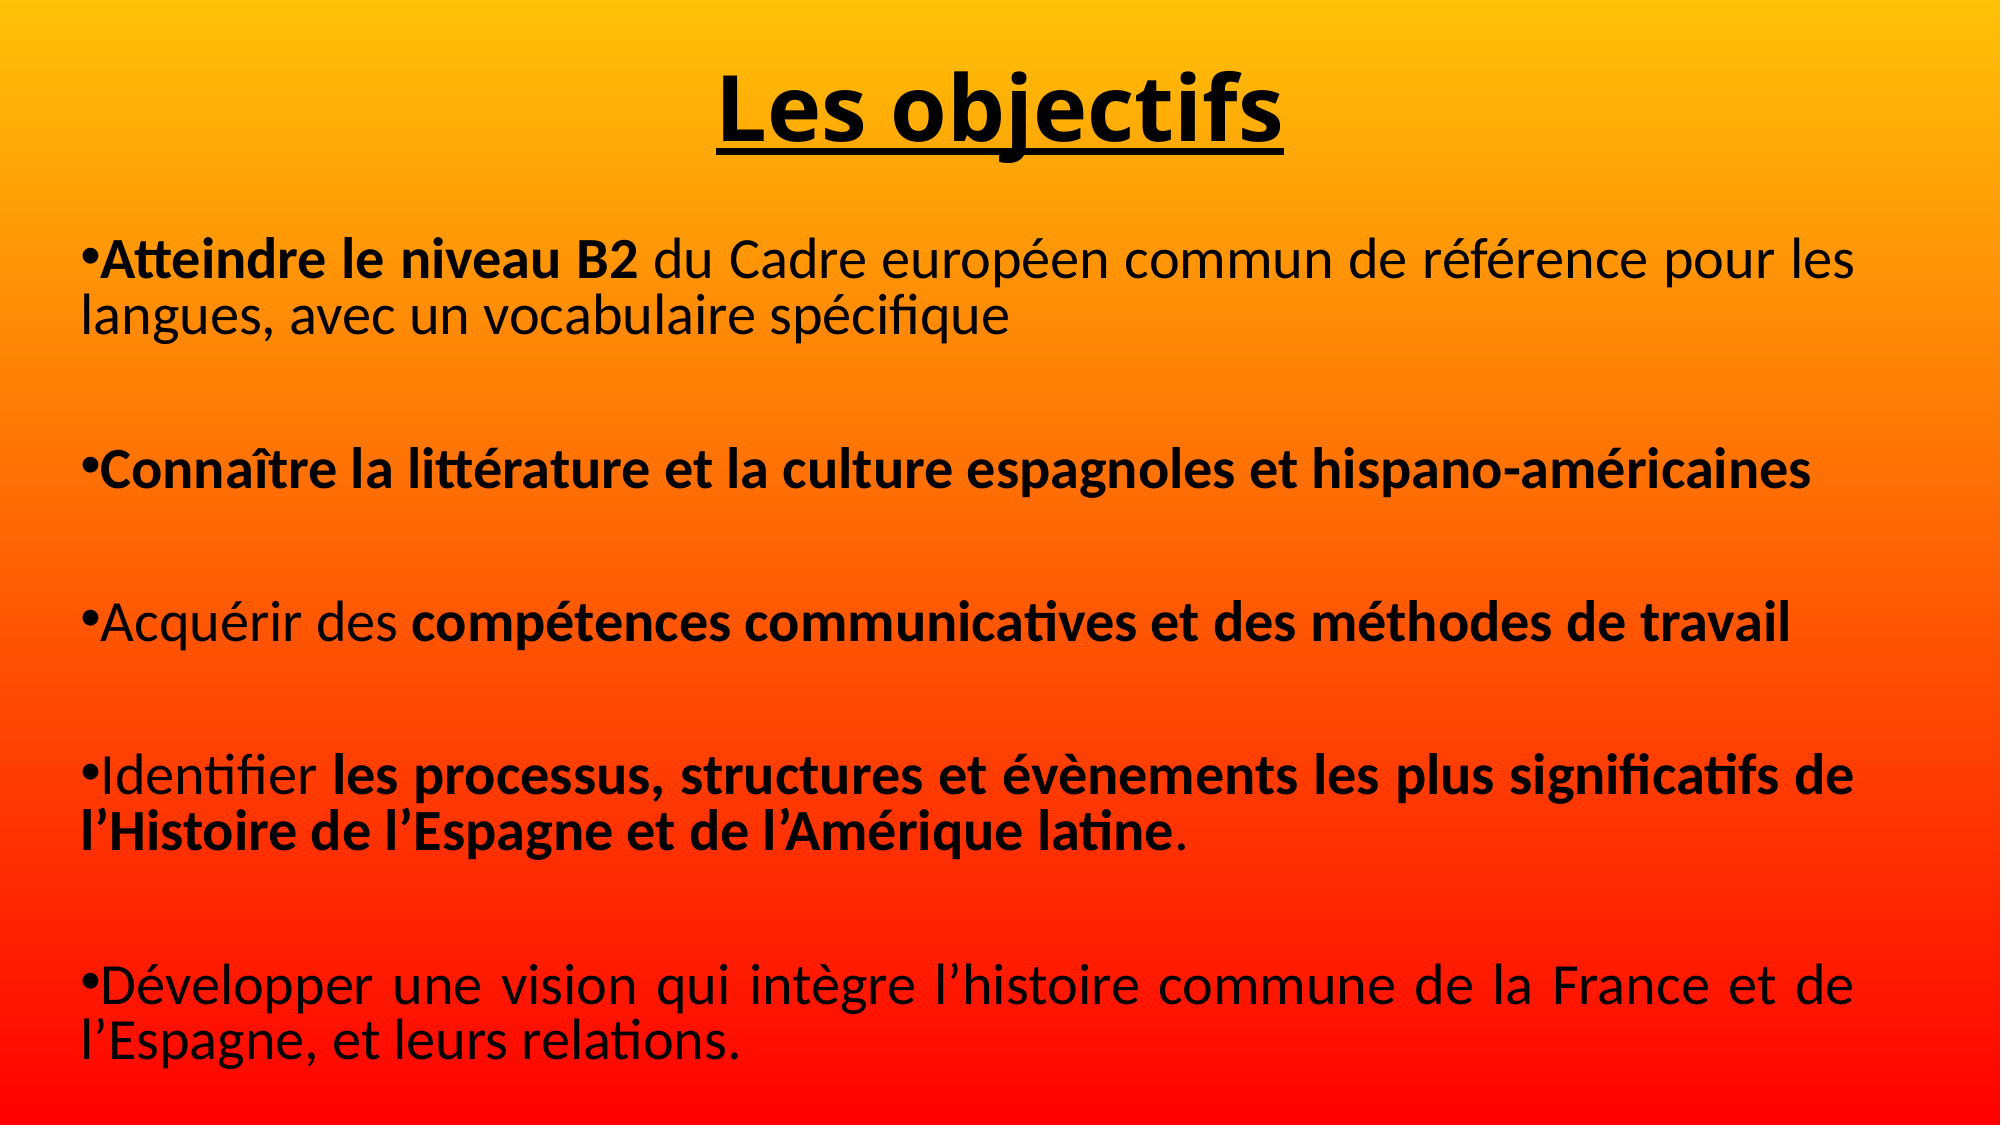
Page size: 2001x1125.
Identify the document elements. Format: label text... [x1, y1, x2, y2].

list Atteindre le niveau B2 du Cadre européen commun de référence pour les langues, avec un vocabulaire spécifique Connaître la littérature et la culture espagnoles et hispano-américaines Acquérir des compétences communicatives et des méthodes de travail Identifier les processus, structures et évènements les plus significatifs de l’Histoire de l’Espagne et de l’Amérique latine. Développer une vision qui intègre l’histoire commune de la France et de l’Espagne, et leurs relations. [65, 226, 1923, 1092]
title Les objectifs [137, 3, 1863, 221]
